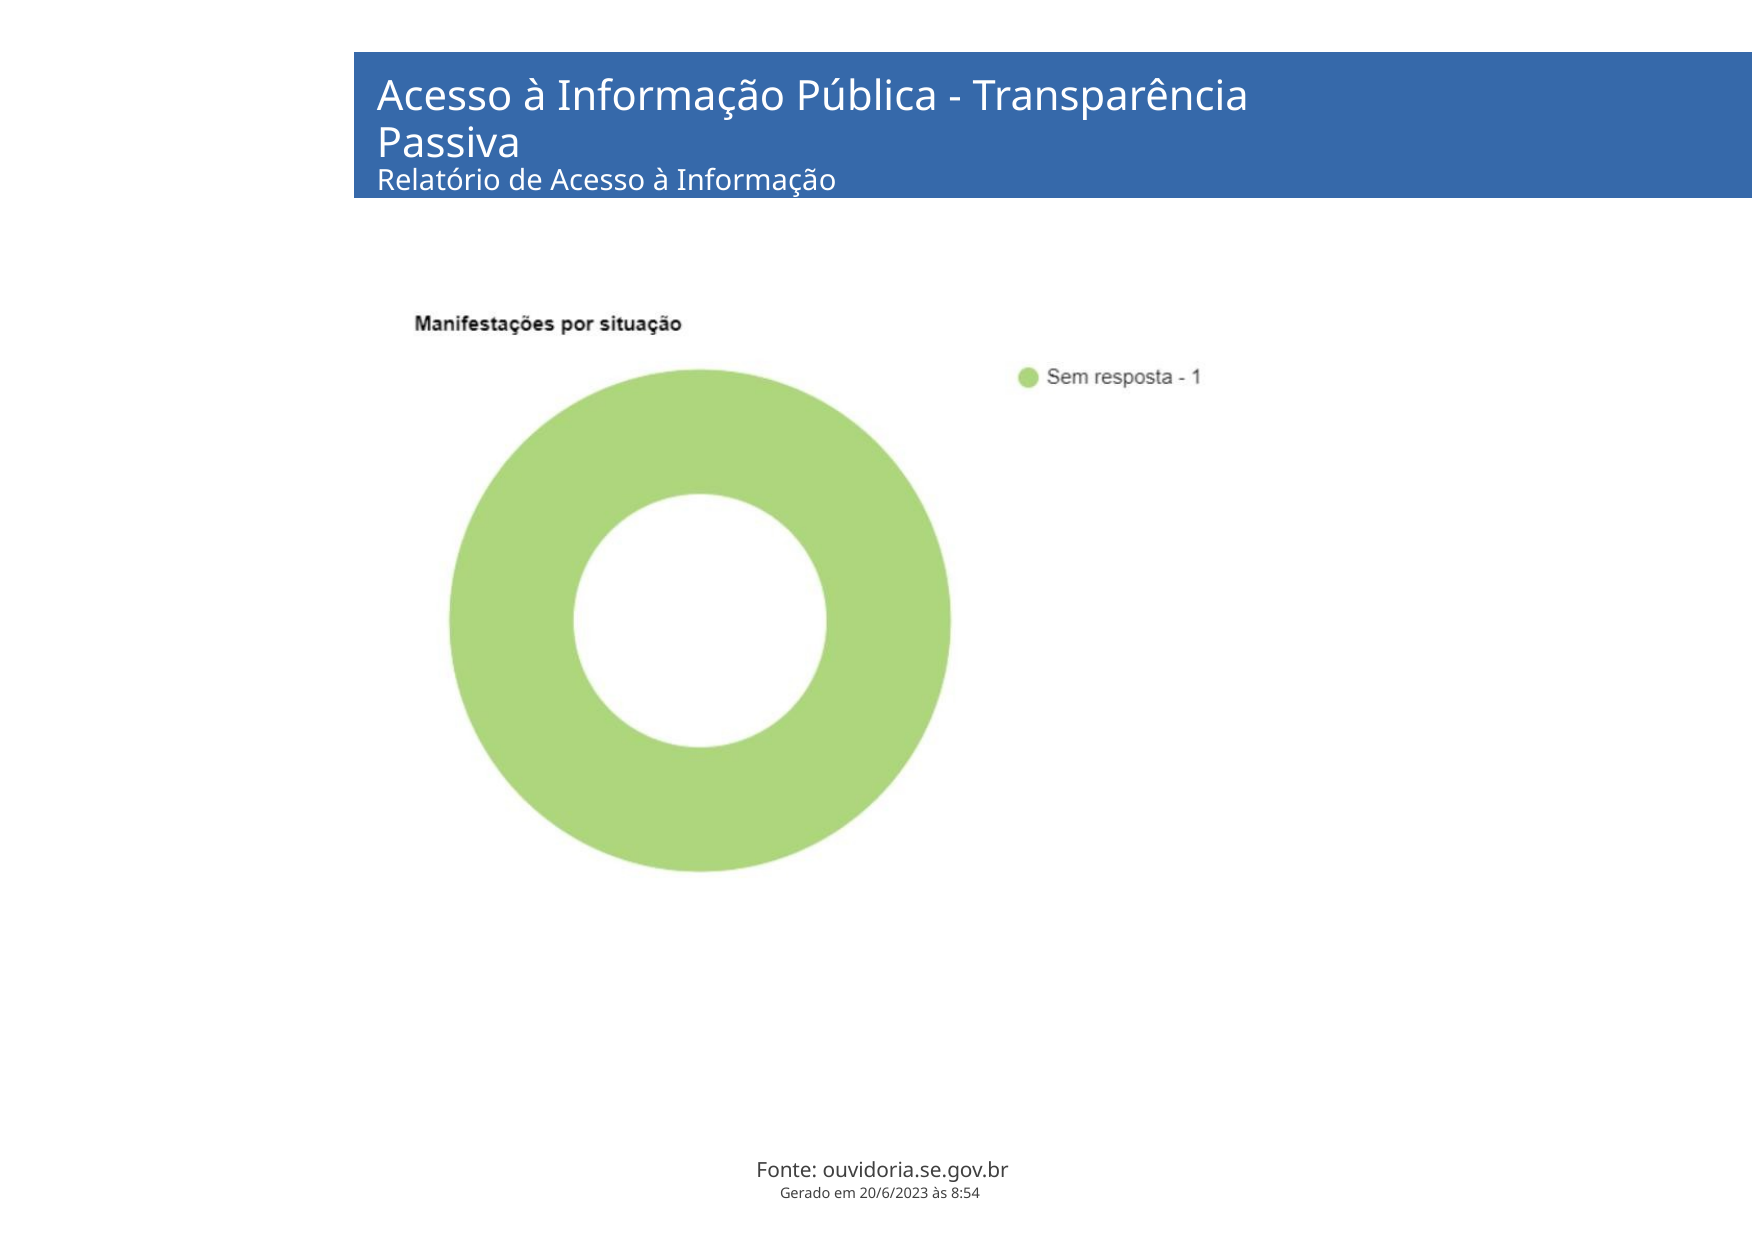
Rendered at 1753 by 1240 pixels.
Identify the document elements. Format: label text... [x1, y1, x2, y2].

text_box [155, 211, 1599, 1028]
text_box [354, 52, 1752, 198]
text_box Acesso à Informação Pública - Transparência Passiva Relatório de Acesso à Informação EMSETURMaio a Maio de 2023 [376, 72, 1403, 228]
text_box Gerado em 20/6/2023 às 8:54 [780, 1184, 999, 1202]
text_box Fonte: ouvidoria.se.gov.br [756, 1158, 1023, 1182]
